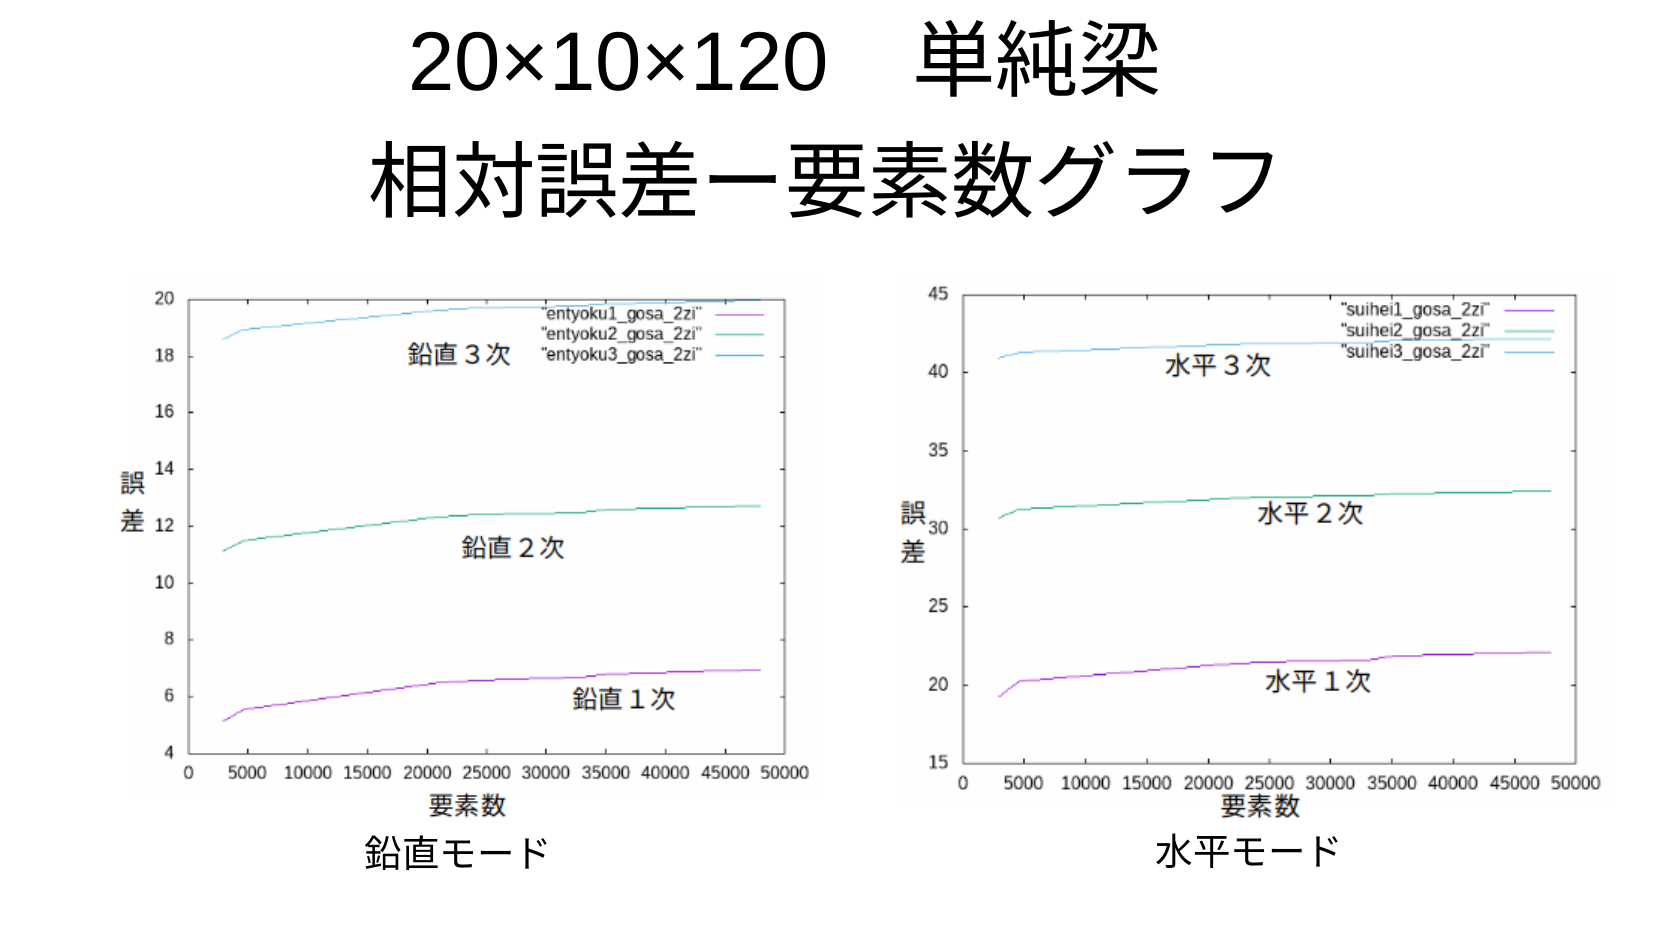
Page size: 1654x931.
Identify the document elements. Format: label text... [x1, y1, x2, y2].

text_box 鉛直モード [349, 816, 567, 886]
picture [90, 259, 827, 839]
title 20×10×120 単純梁 相対誤差ー要素数グラフ [82, 0, 1571, 236]
text_box 水平モード [1141, 814, 1359, 885]
picture [868, 247, 1630, 839]
